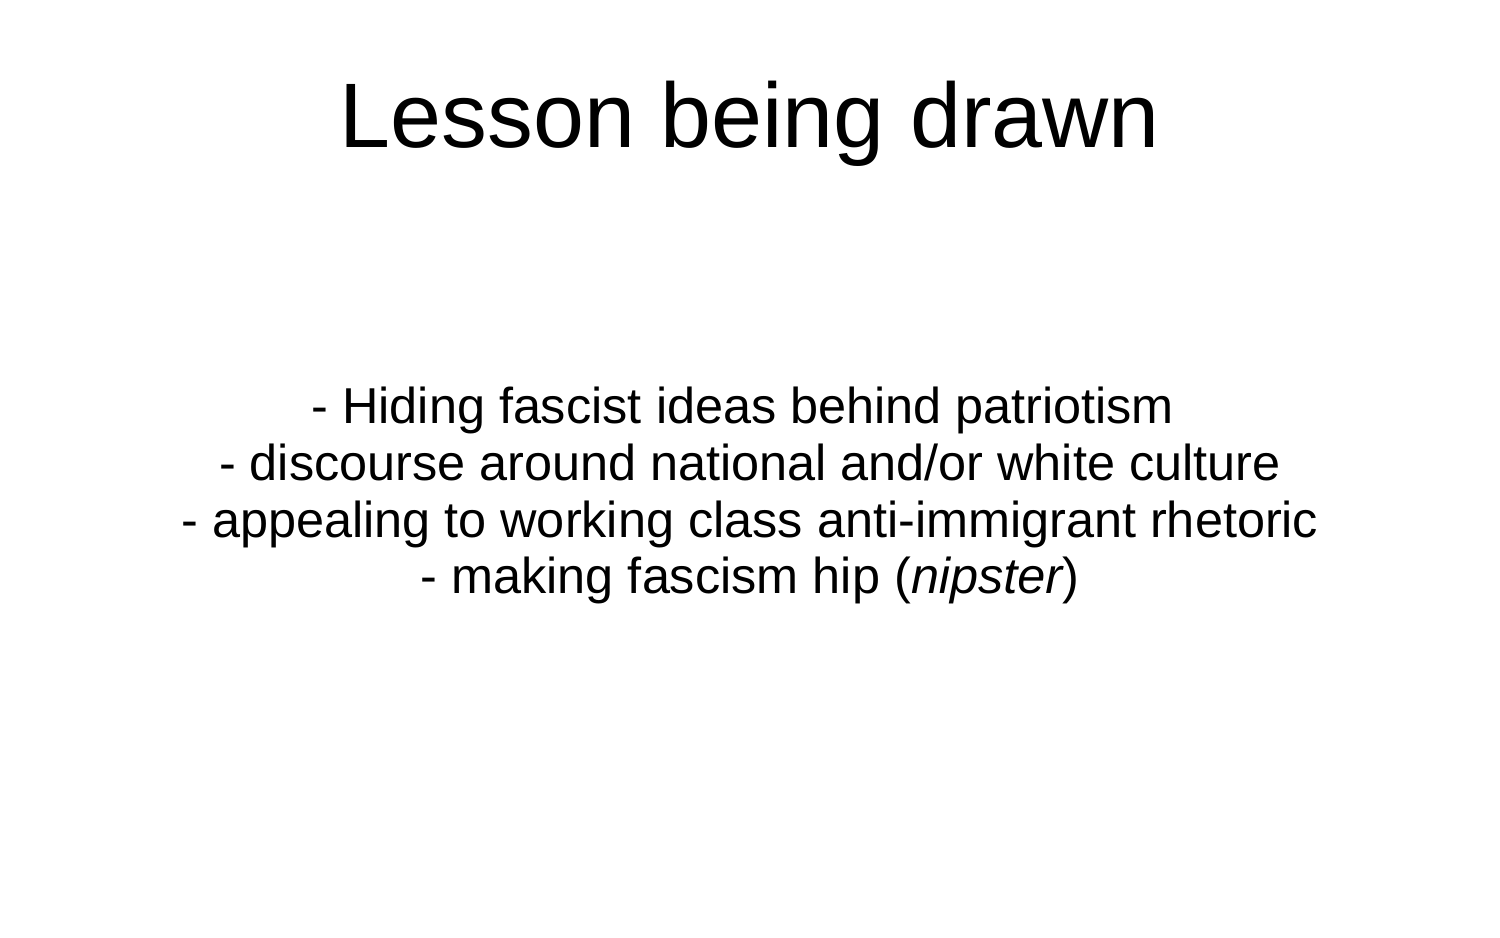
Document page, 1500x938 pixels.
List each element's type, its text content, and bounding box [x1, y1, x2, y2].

title Lesson being drawn [75, 37, 1425, 194]
subtitle - Hiding fascist ideas behind patriotism - discourse around national and/or white culture - appealing to working class anti-immigrant rhetoric - making fascism hip (nipster) [75, 219, 1425, 764]
